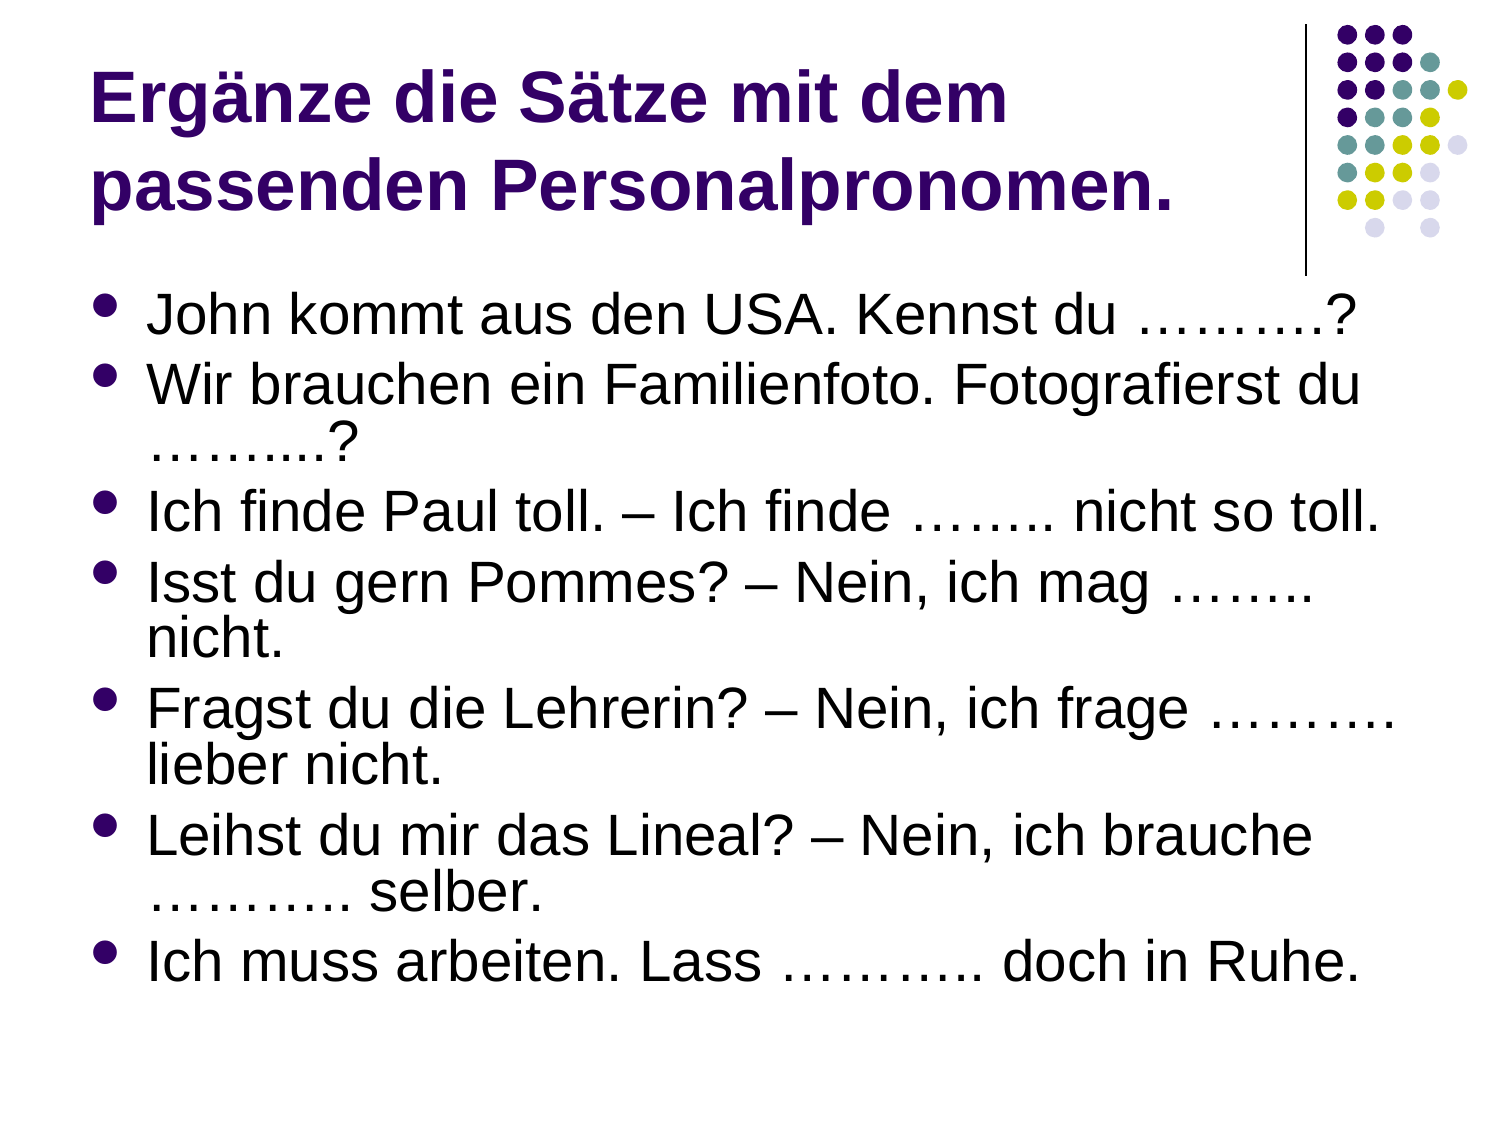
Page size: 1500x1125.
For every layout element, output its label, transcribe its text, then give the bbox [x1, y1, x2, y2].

list John kommt aus den USA. Kennst du ……….? Wir brauchen ein Familienfoto. Fotografierst du ……....? Ich finde Paul toll. – Ich finde …….. nicht so toll. Isst du gern Pommes? – Nein, ich mag …….. nicht. Fragst du die Lehrerin? – Nein, ich frage ………. lieber nicht. Leihst du mir das Lineal? – Nein, ich brauche ……….. selber. Ich muss arbeiten. Lass ……….. doch in Ruhe. [75, 282, 1426, 1125]
title Ergänze die Sätze mit dem passenden Personalpronomen. [74, 20, 1313, 233]
